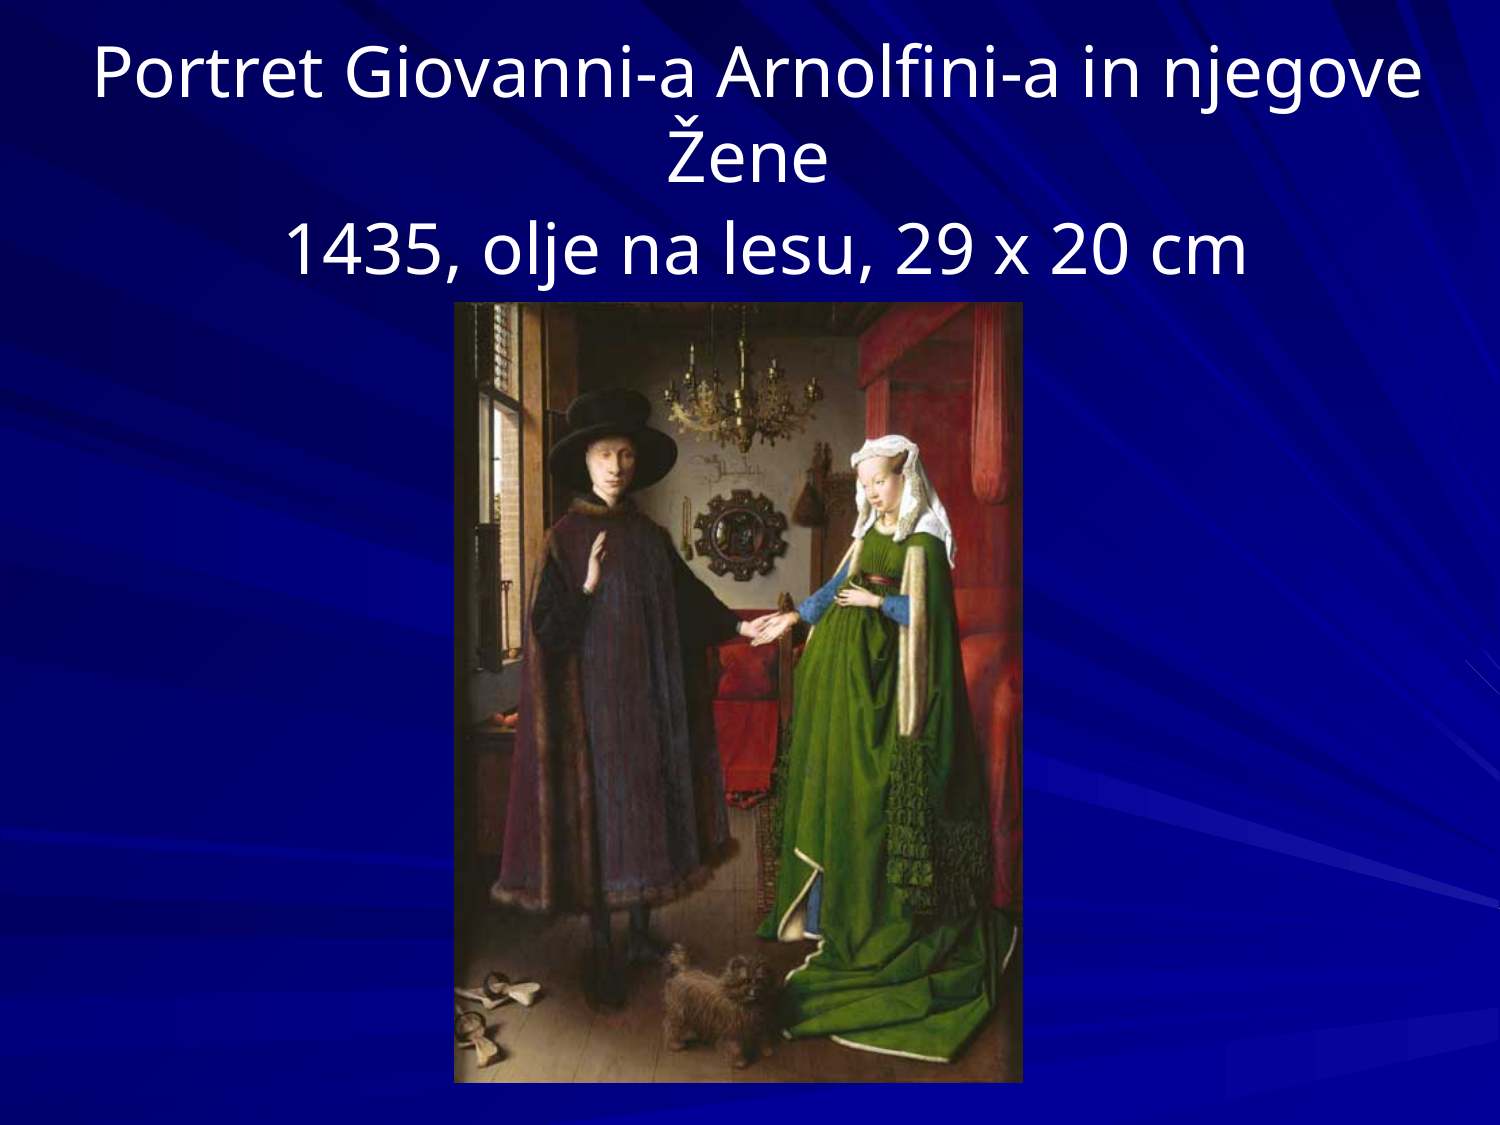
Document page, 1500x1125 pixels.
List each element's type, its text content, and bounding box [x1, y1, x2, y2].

picture [454, 302, 1023, 1083]
text_box Portret Giovanni-a Arnolfini-a in njegove Žene [0, 19, 1500, 204]
text_box 1435, olje na lesu, 29 x 20 cm [267, 196, 1285, 297]
